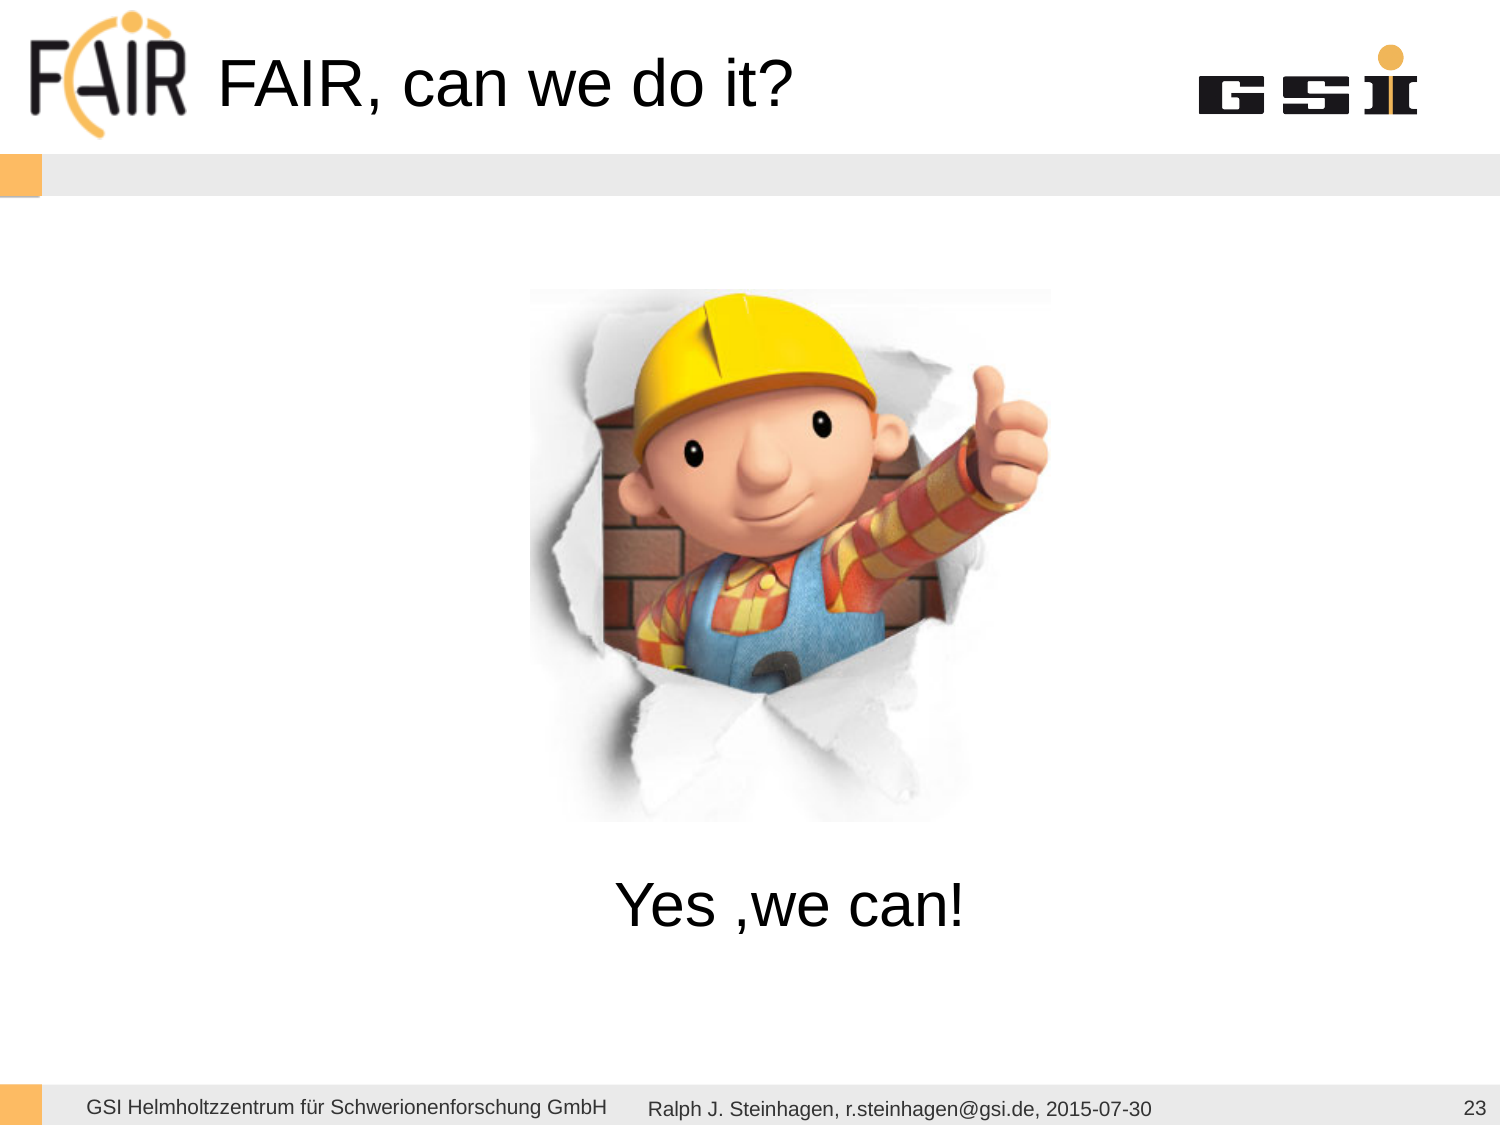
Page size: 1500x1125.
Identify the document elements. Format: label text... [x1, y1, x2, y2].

title FAIR, can we do it? [217, 20, 1109, 147]
text_box Yes ,we can! [569, 862, 1012, 947]
picture [530, 289, 1051, 822]
picture [1197, 42, 1419, 117]
picture [30, 9, 187, 141]
